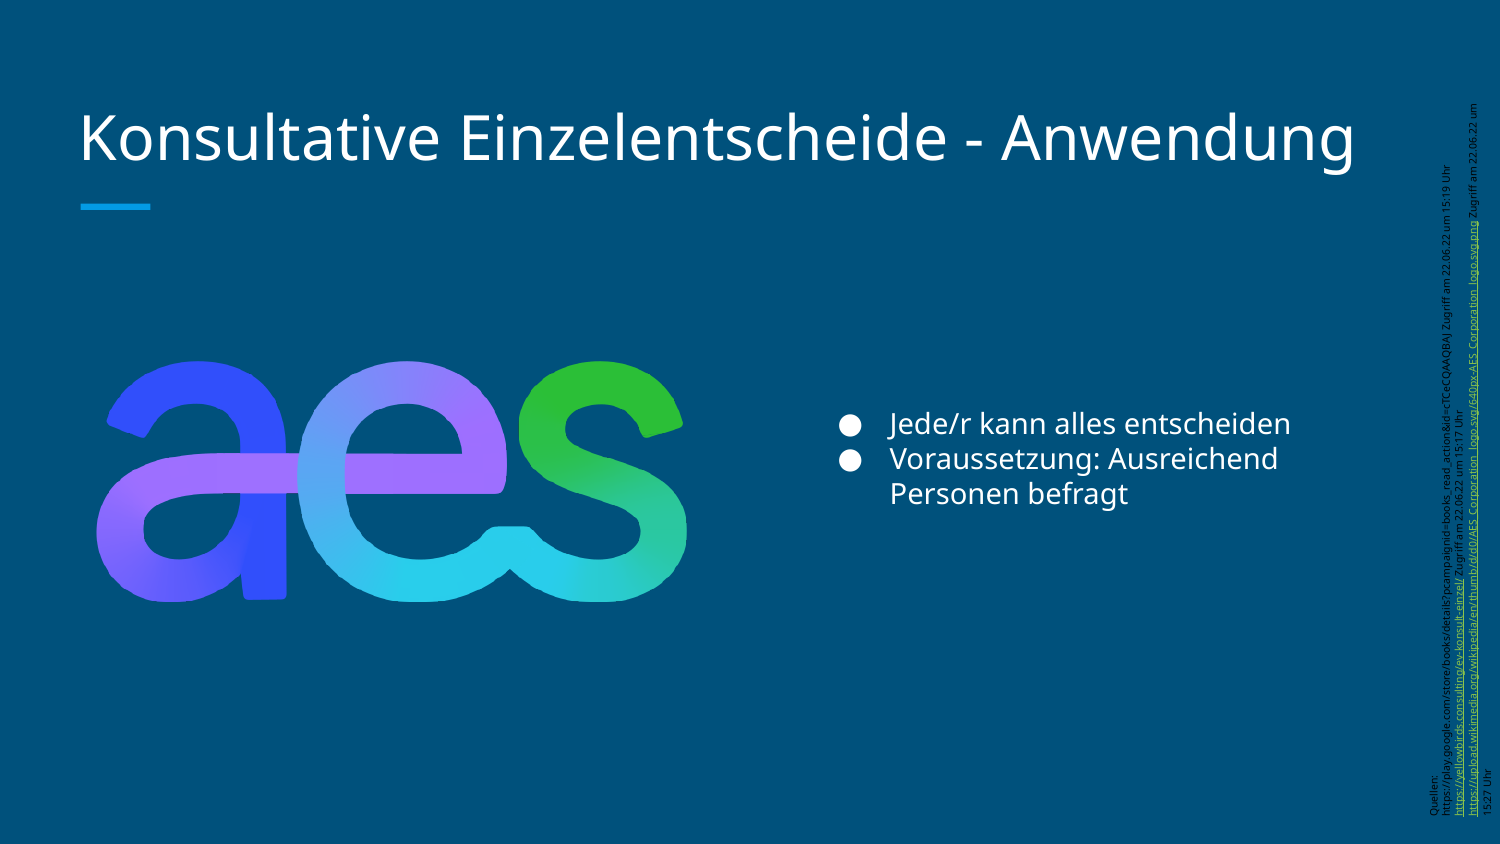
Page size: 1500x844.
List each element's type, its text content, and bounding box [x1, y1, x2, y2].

text_box Jede/r kann alles entscheiden Voraussetzung: Ausreichend Personen befragt [799, 390, 1382, 526]
title Konsultative Einzelentscheide - Anwendung [63, 75, 1437, 188]
picture [97, 362, 686, 601]
text_box Quellen: https://play.google.com/store/books/details?pcampaignid=books_read_action&id=cTCeCQAAQBAJ Zugriff am 22.06.22 um 15:19 Uhr https://yellowbirds.consulting/ev-konsult-einzel/ Zugriff am 22.06.22 um 15:17 Uhr https://upload.wikimedia.org/wikipedia/en/thumb/d/d0/AES_Corporation_logo.svg/640px-AES_Corporation_logo.svg.png Zugriff am 22.06.22 um 15:27 Uhr [1412, 85, 1500, 832]
